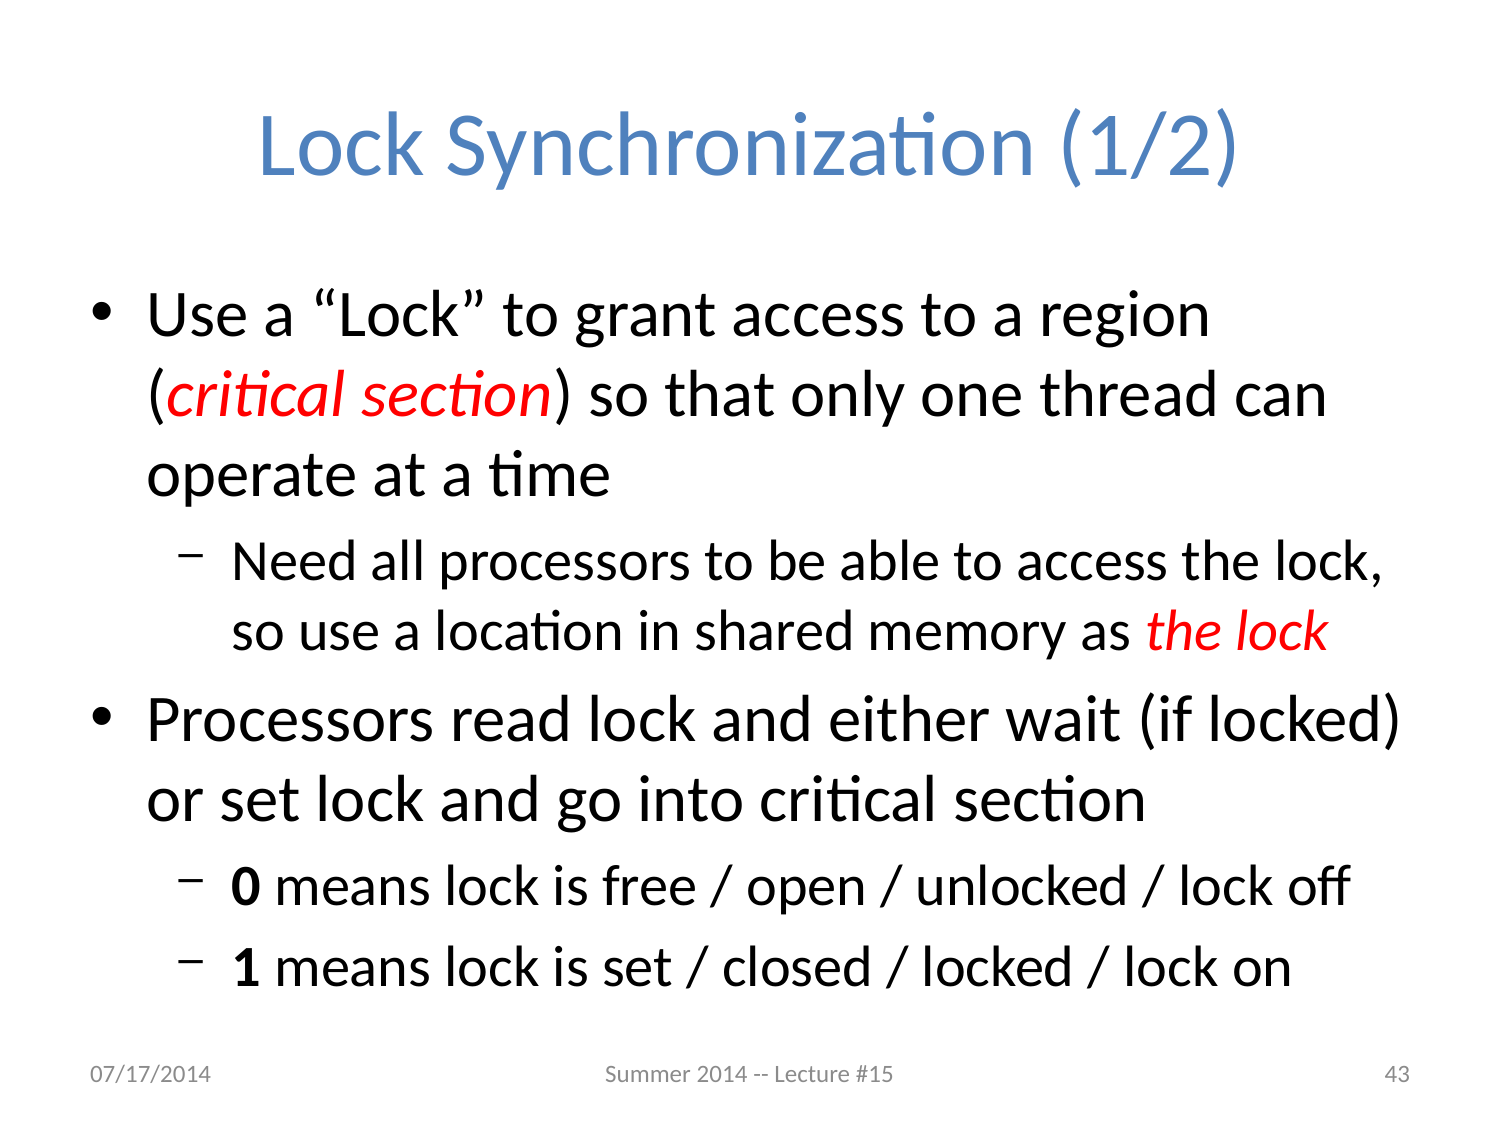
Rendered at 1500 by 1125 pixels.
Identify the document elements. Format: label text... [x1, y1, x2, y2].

slide_number 07/17/2014 [75, 1042, 425, 1103]
footer Summer 2014 -- Lecture #15 [512, 1042, 988, 1103]
slide_number <number> [1074, 1042, 1425, 1103]
list Use a “Lock” to grant access to a region (critical section) so that only one thread can operate at a time Need all processors to be able to access the lock, so use a location in shared memory as the lock Processors read lock and either wait (if locked) or set lock and go into critical section 0 means lock is free / open / unlocked / lock off 1 means lock is set / closed / locked / lock on [75, 262, 1425, 1073]
title Lock Synchronization (1/2) [75, 45, 1425, 233]
